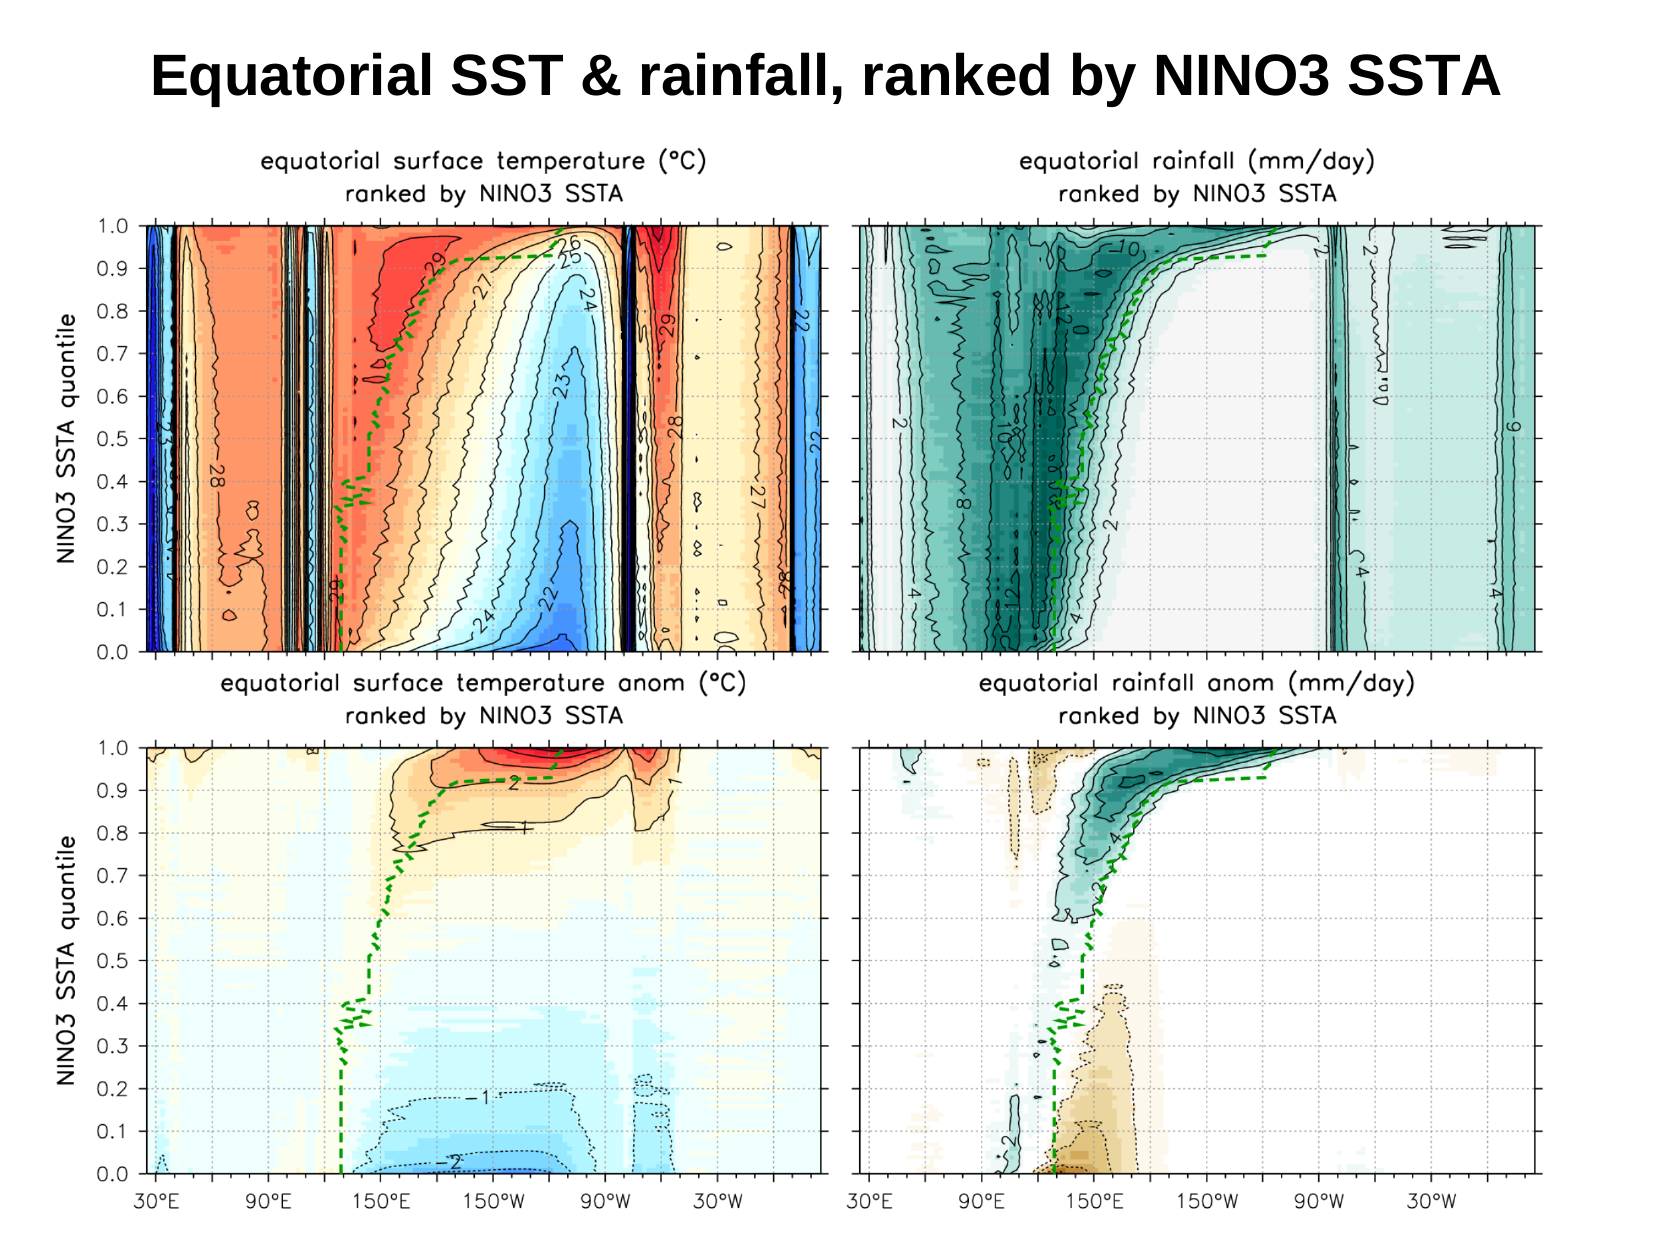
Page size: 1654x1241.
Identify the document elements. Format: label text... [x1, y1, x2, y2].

picture [50, 140, 1558, 1218]
text_box Equatorial SST & rainfall, ranked by NINO3 SSTA [39, 26, 1615, 107]
